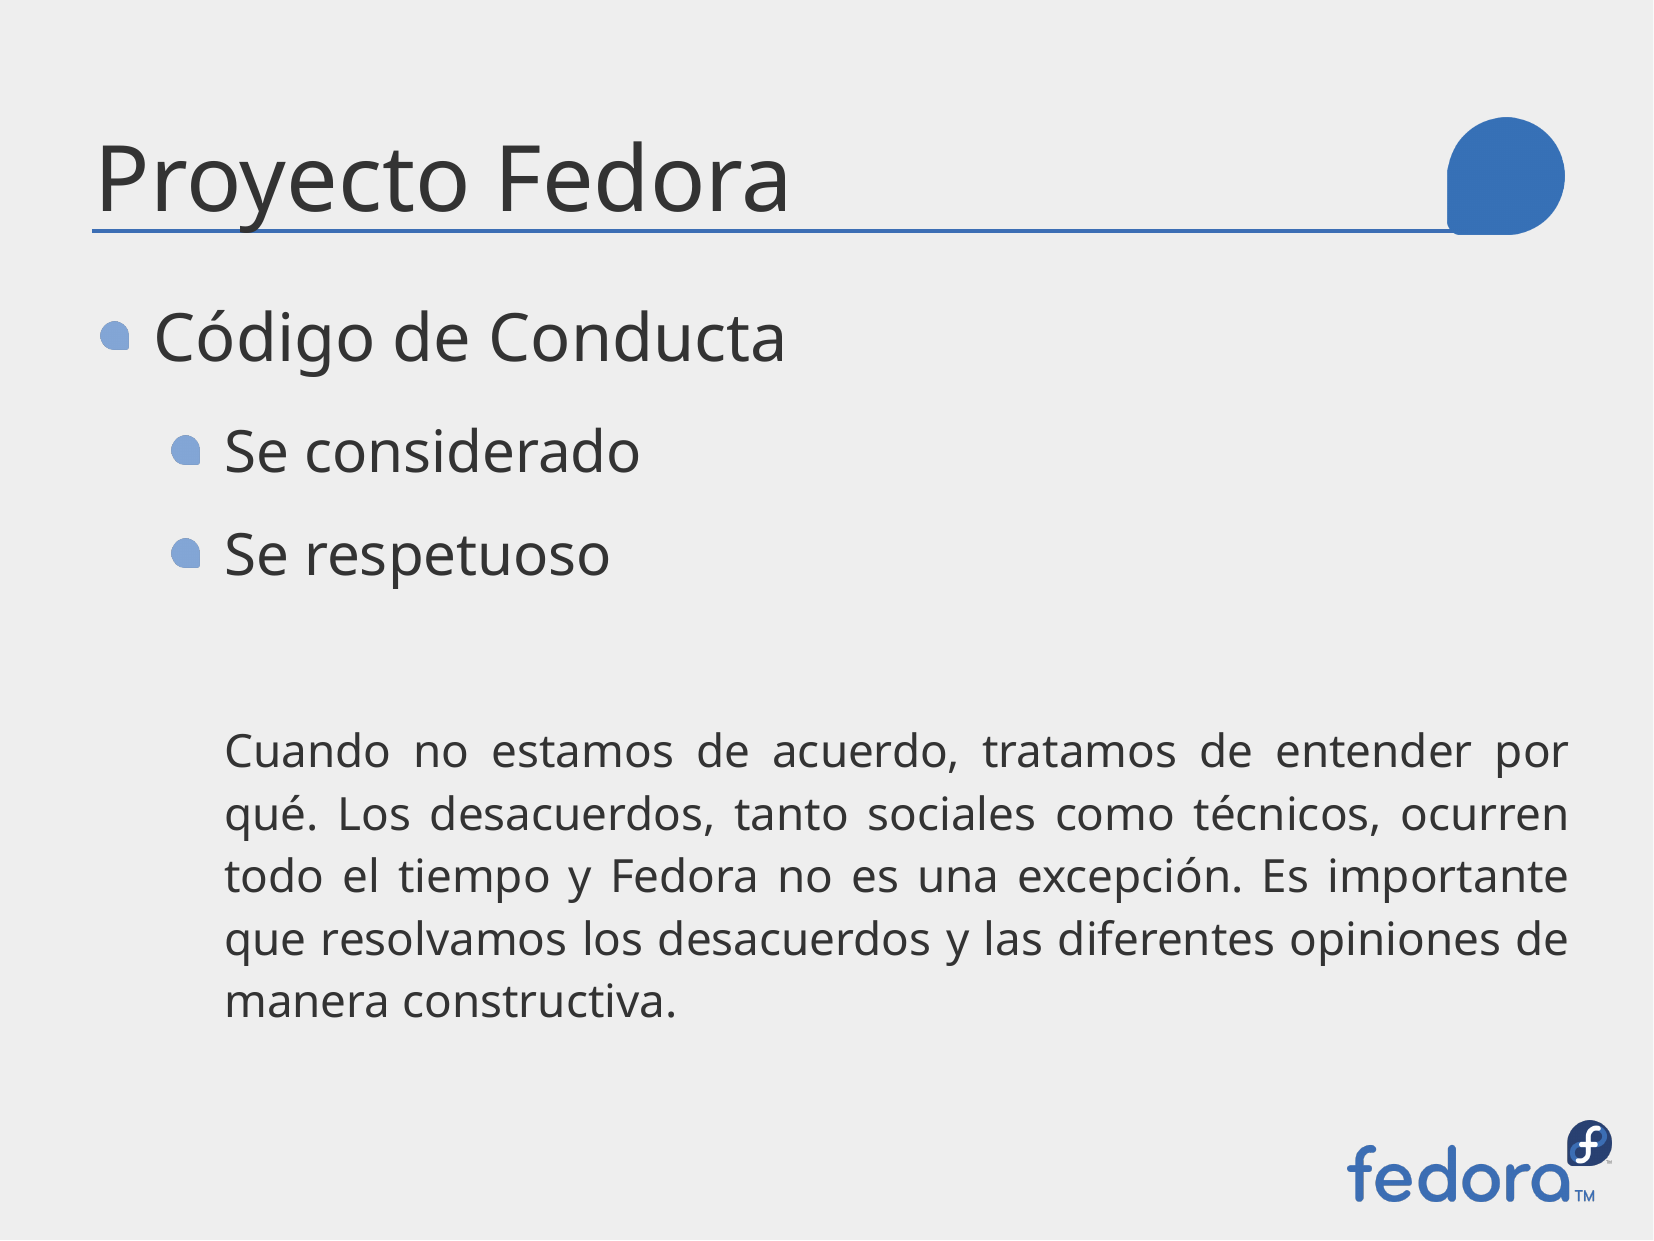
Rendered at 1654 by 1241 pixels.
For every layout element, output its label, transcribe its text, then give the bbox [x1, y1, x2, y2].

picture [1447, 117, 1565, 235]
list Código de Conducta Se considerado Se respetuoso Cuando no estamos de acuerdo, tratamos de entender por qué. Los desacuerdos, tanto sociales como técnicos, ocurren todo el tiempo y Fedora no es una excepción. Es importante que resolvamos los desacuerdos y las diferentes opiniones de manera constructiva. [82, 290, 1571, 1094]
picture [1347, 1120, 1612, 1202]
title Proyecto Fedora [94, 100, 1426, 251]
